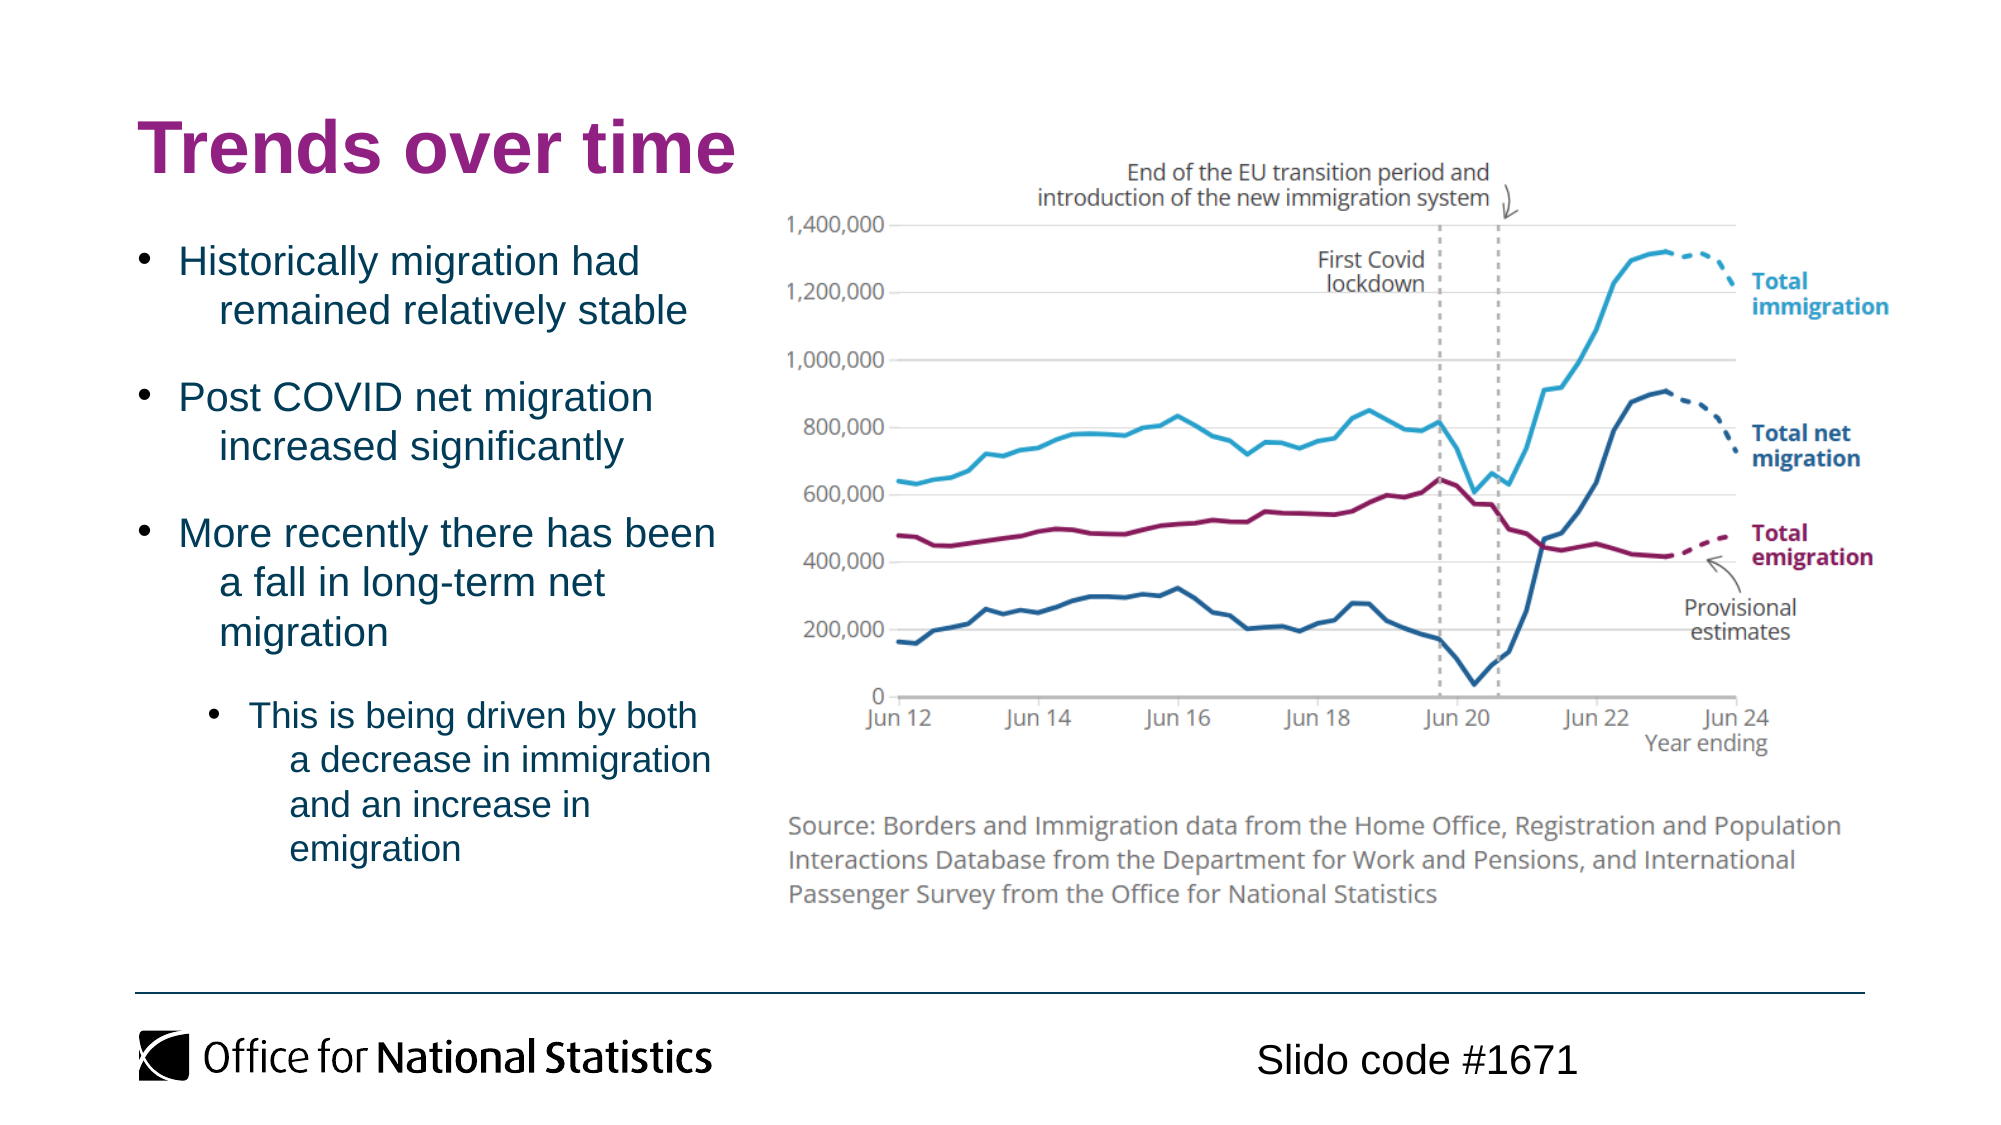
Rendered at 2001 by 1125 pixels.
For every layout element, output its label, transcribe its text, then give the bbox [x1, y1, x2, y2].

list Historically migration had remained relatively stable Post COVID net migration increased significantly More recently there has been a fall in long-term net migration This is being driven by both a decrease in immigration and an increase in emigration [137, 233, 727, 837]
picture [735, 134, 1947, 936]
text_box Slido code #1671 [1241, 1025, 1872, 1086]
title Trends over time [137, 105, 1863, 192]
